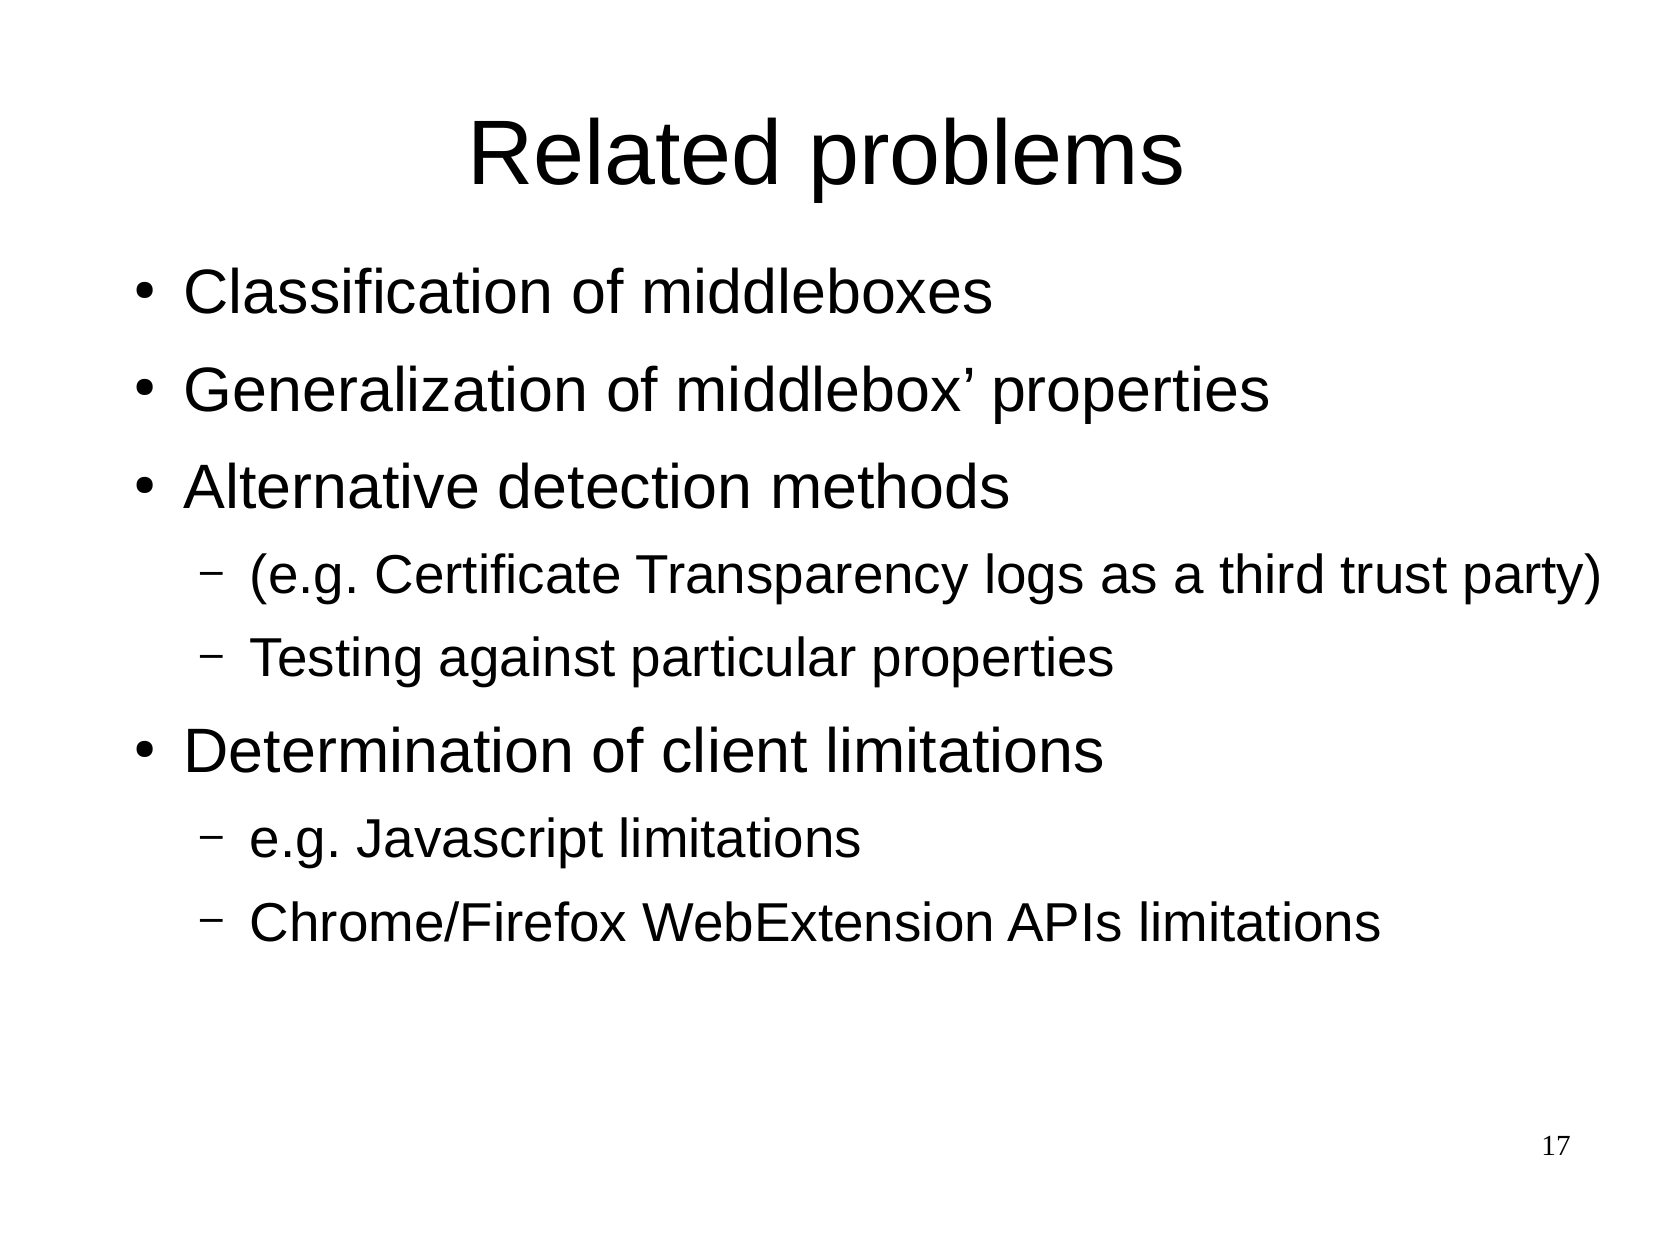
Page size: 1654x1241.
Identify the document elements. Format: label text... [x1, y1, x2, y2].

list Classification of middleboxes Generalization of middlebox’ properties Alternative detection methods (e.g. Certificate Transparency logs as a third trust party) Testing against particular properties Determination of client limitations e.g. Javascript limitations Chrome/Firefox WebExtension APIs limitations [116, 256, 1606, 976]
title Related problems [82, 49, 1571, 257]
